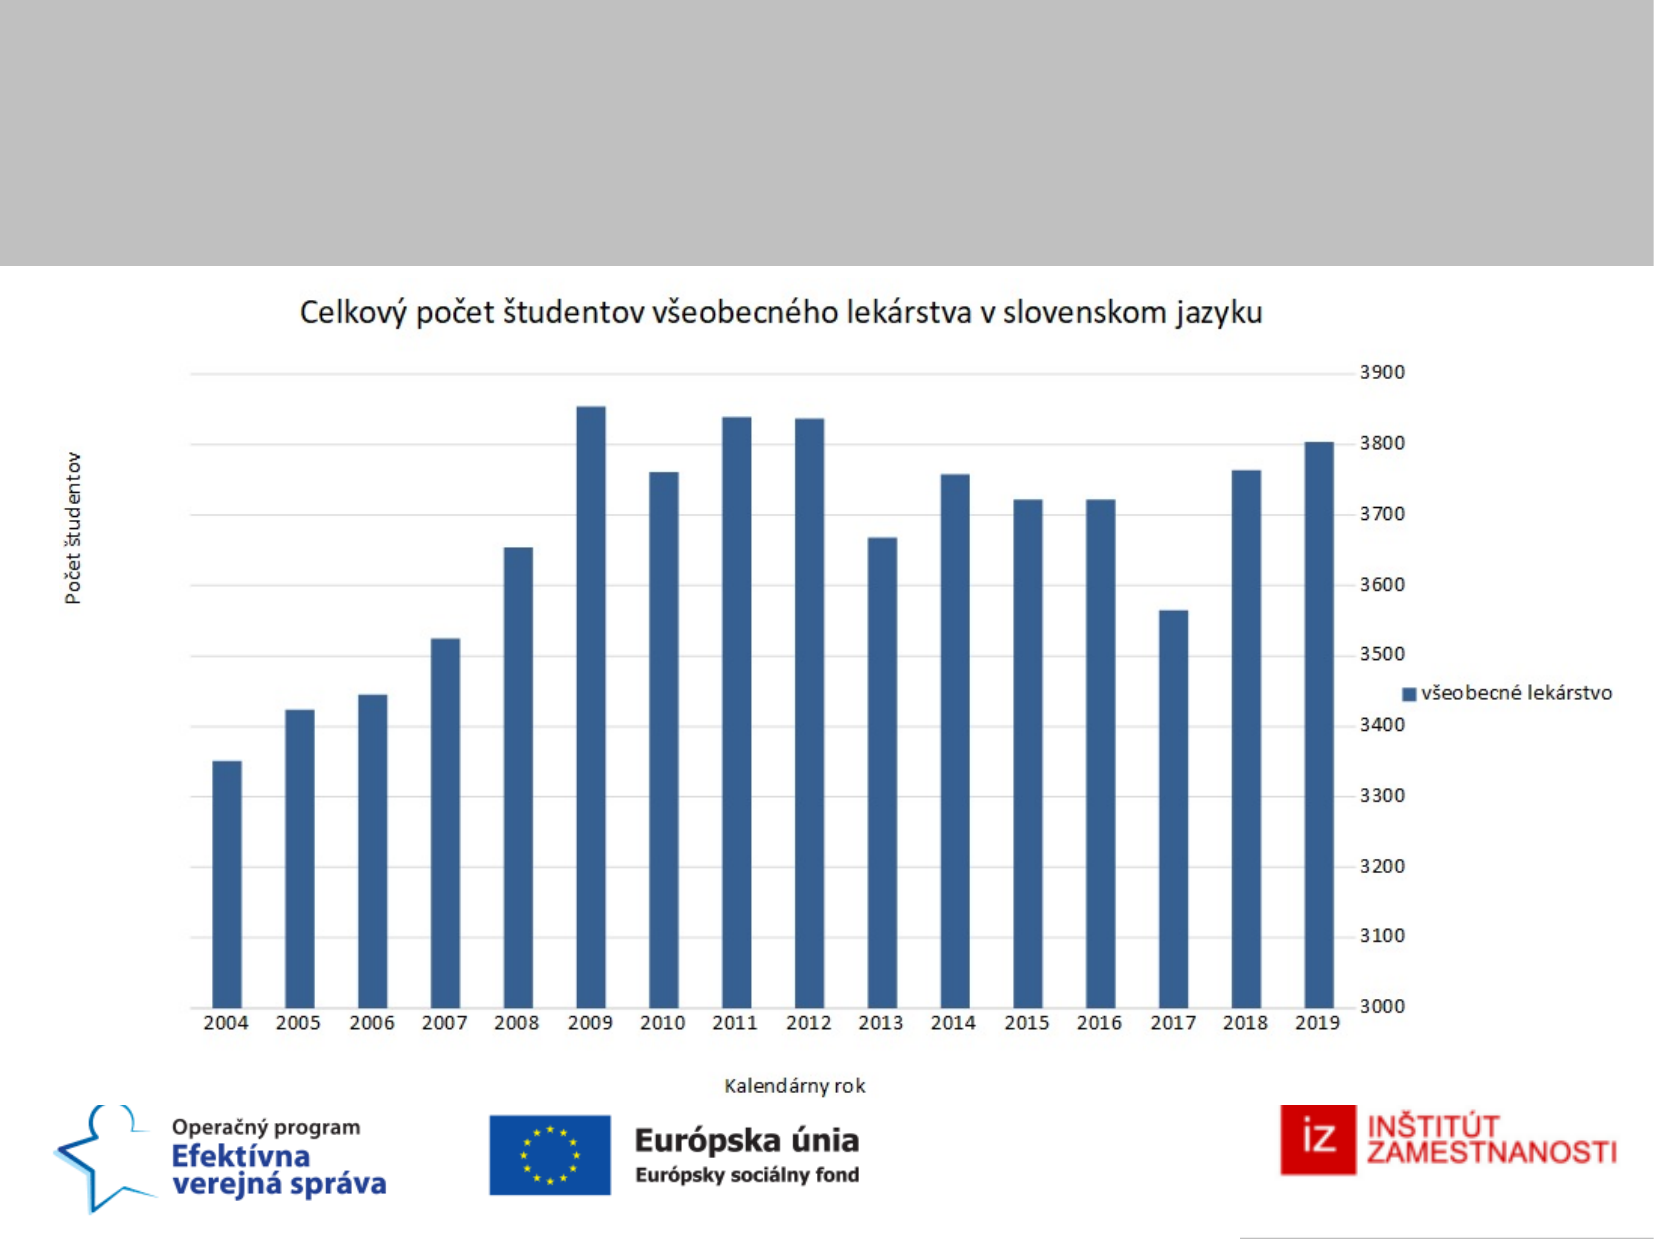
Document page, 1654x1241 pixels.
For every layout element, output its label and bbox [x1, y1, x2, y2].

picture [29, 278, 1654, 1241]
